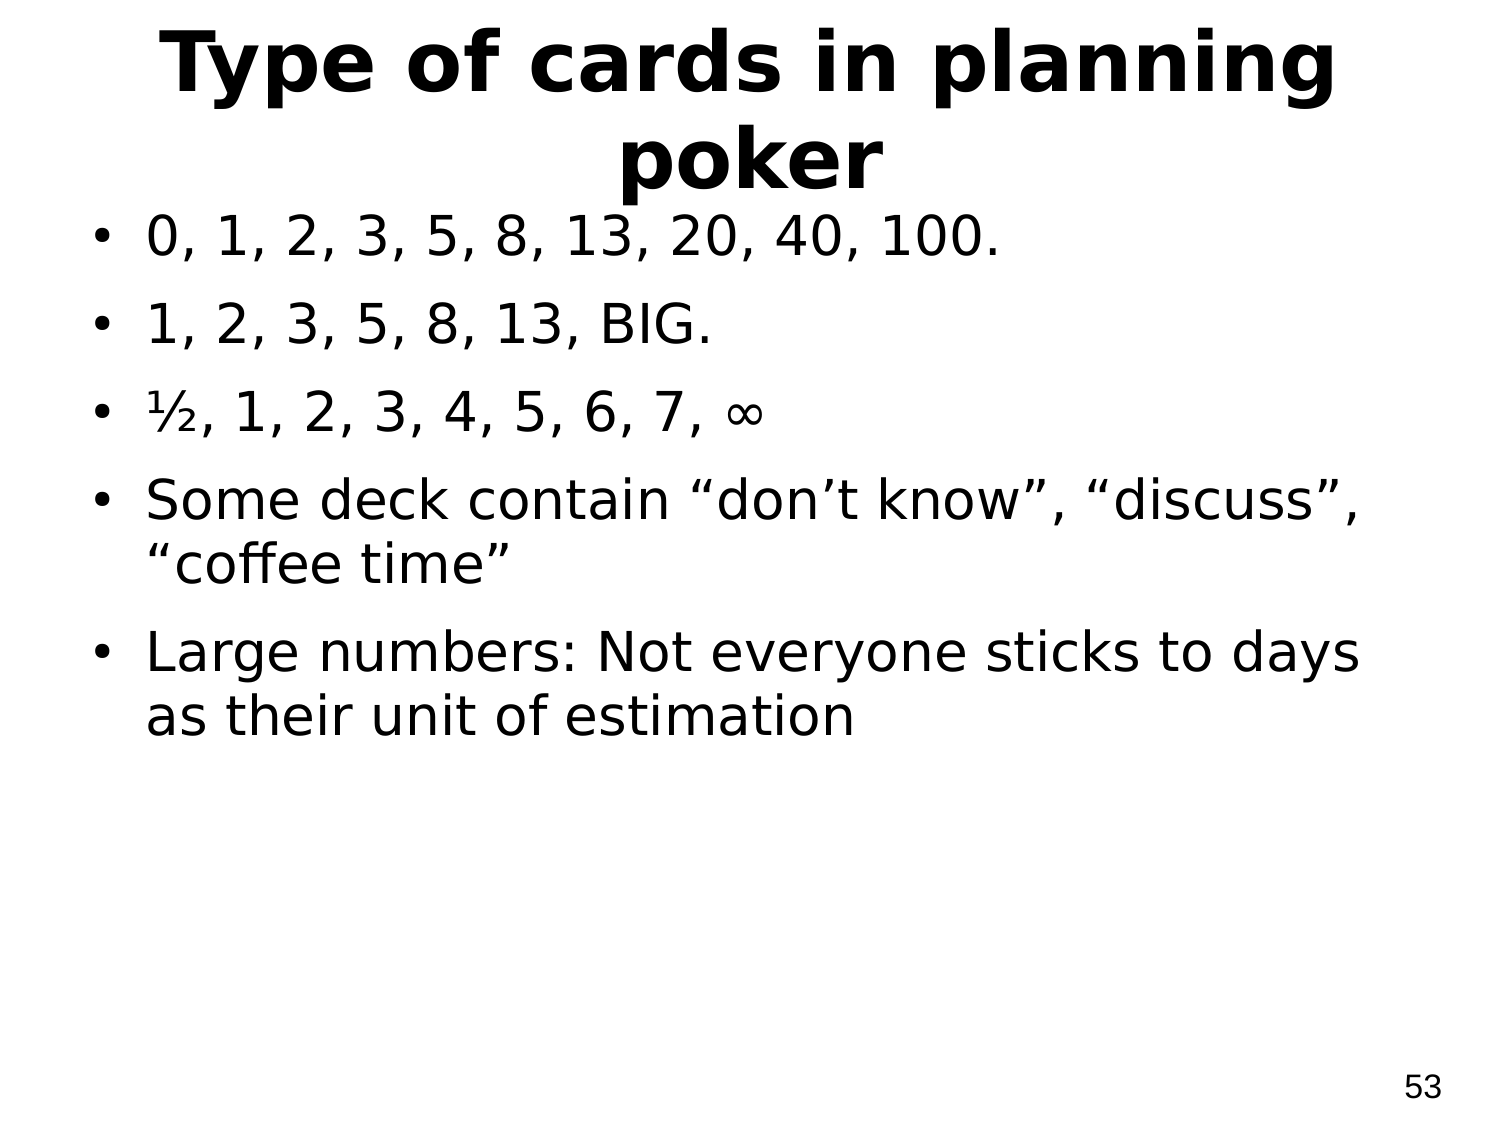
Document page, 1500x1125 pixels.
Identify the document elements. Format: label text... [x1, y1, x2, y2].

list 0, 1, 2, 3, 5, 8, 13, 20, 40, 100. 1, 2, 3, 5, 8, 13, BIG. ½, 1, 2, 3, 4, 5, 6, 7, ∞ Some deck contain “don’t know”, “discuss”, “coffee time” Large numbers: Not everyone sticks to days as their unit of estimation [75, 204, 1395, 1075]
title Type of cards in planning poker [75, 7, 1425, 214]
